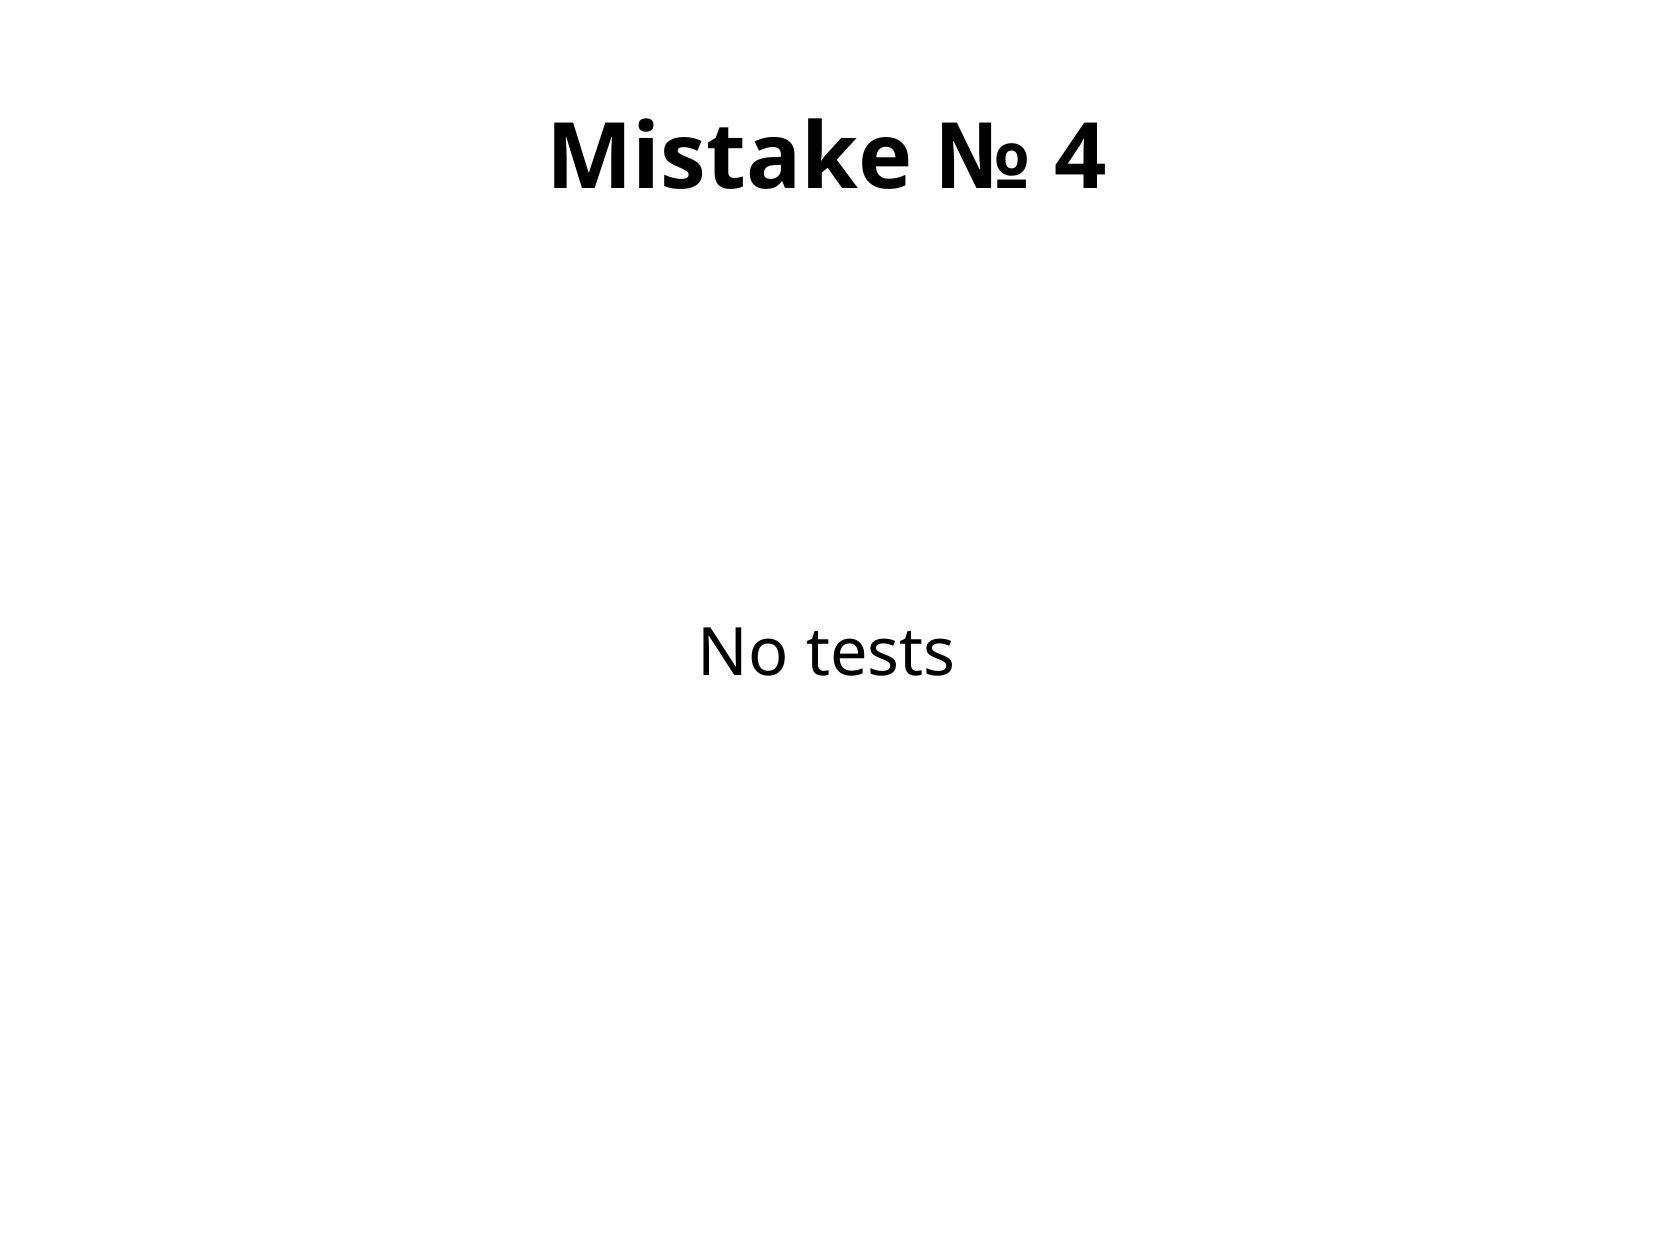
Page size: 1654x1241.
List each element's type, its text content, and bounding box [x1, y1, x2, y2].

subtitle No tests [82, 290, 1571, 1010]
title Mistake № 4 [82, 49, 1571, 257]
